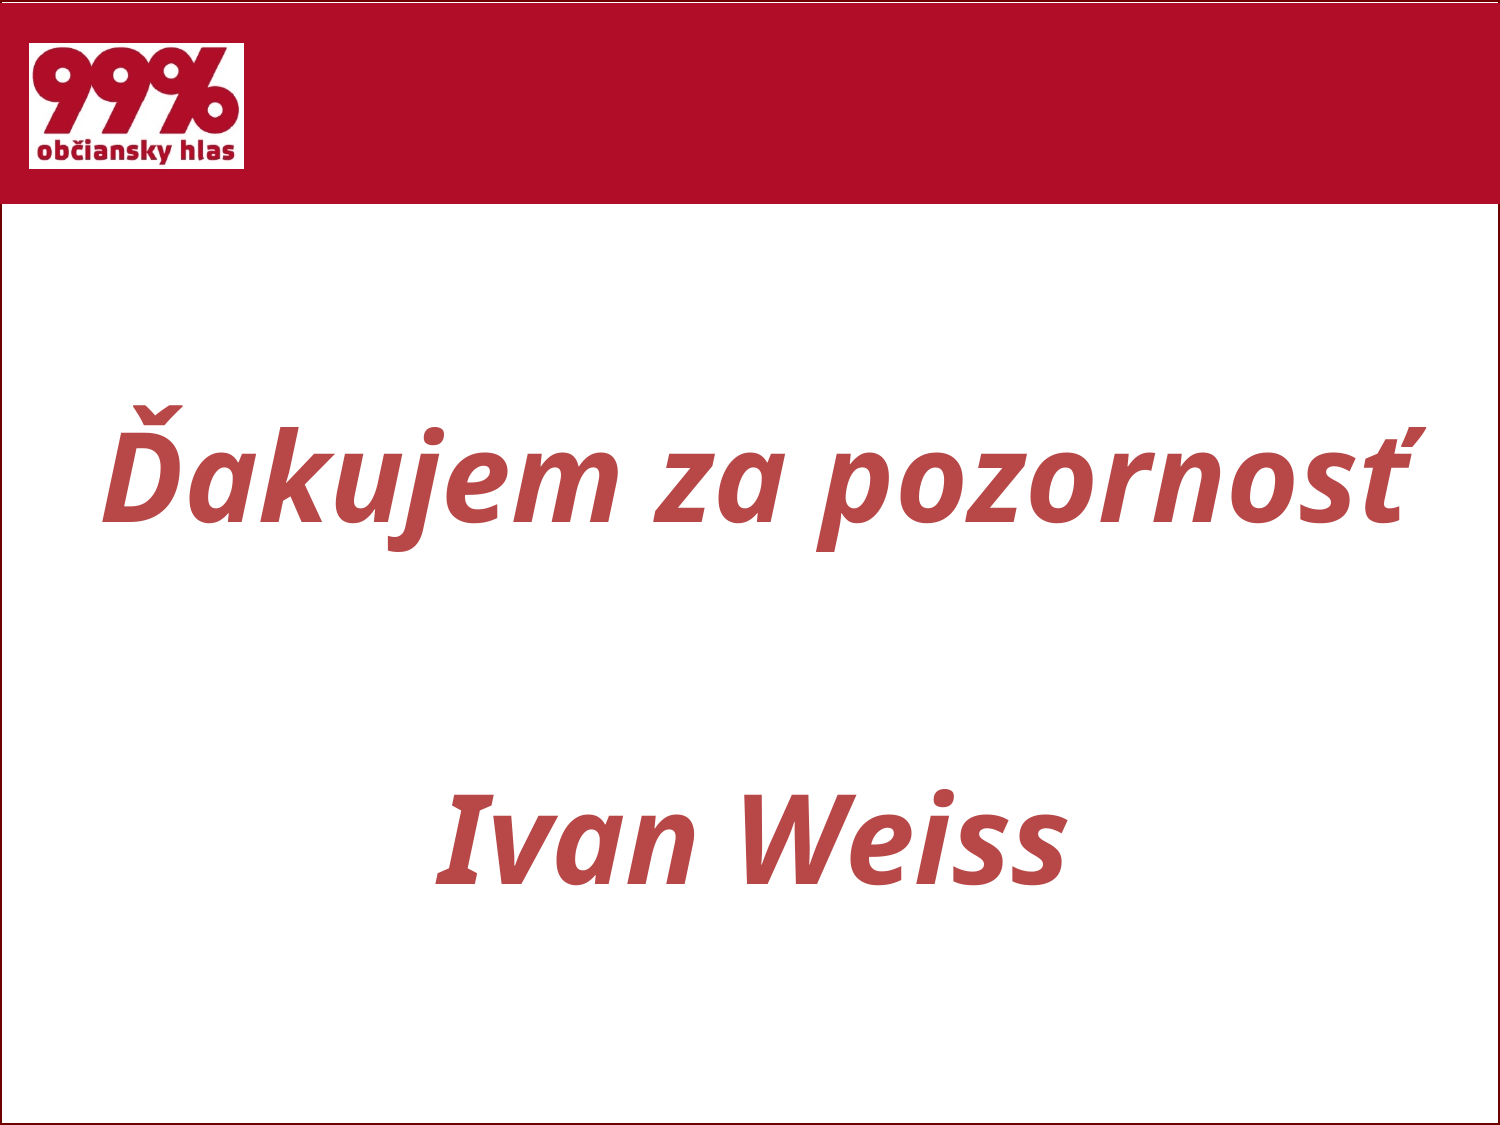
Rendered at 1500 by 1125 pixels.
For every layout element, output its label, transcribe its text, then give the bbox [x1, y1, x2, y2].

text_box Ďakujem za pozornosť Ivan Weiss [64, 207, 1446, 1036]
text_box [0, 204, 1500, 1125]
picture [0, 3, 1500, 204]
